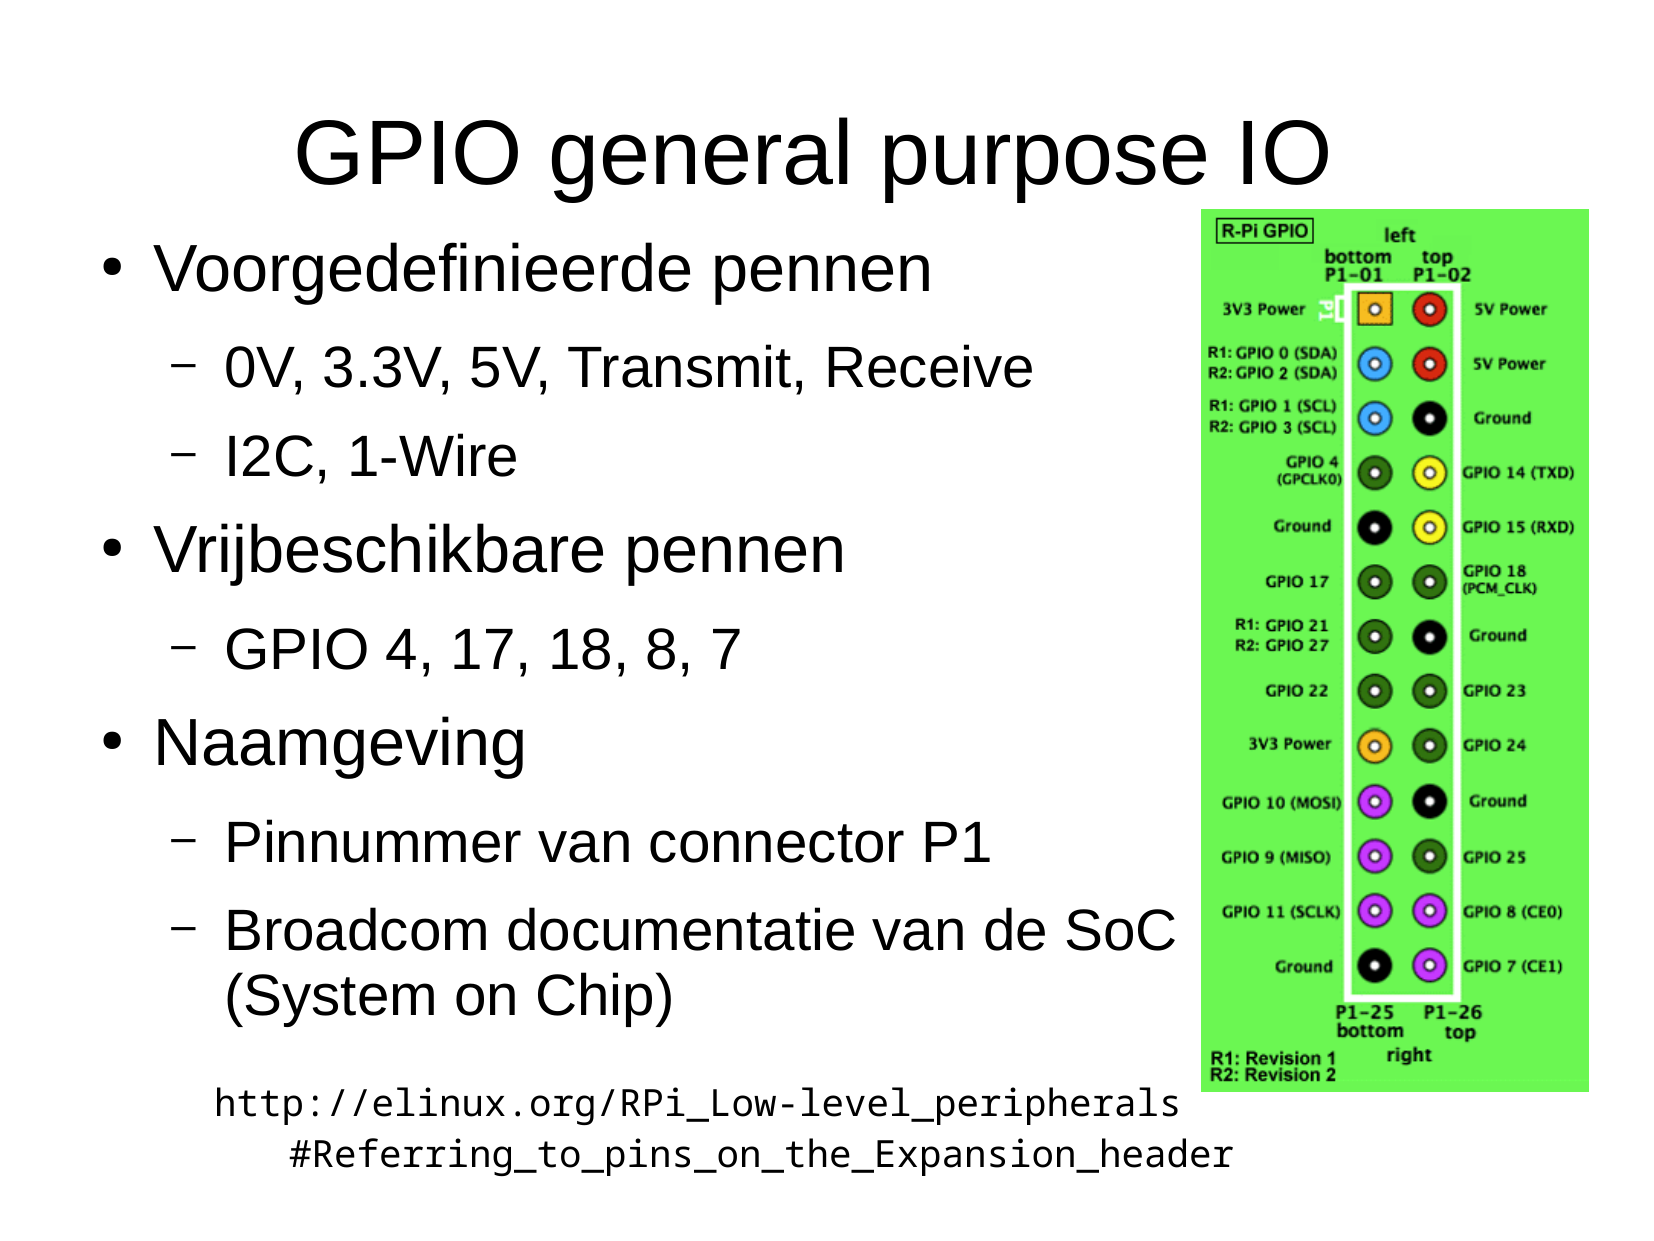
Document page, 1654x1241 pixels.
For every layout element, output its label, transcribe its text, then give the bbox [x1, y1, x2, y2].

text_box http://elinux.org/RPi_Low-level_peripherals #Referring_to_pins_on_the_Expansion_header [199, 1068, 1166, 1172]
picture [1201, 209, 1589, 1092]
title GPIO general purpose IO [82, 49, 1571, 230]
list Voorgedefinieerde pennen 0V, 3.3V, 5V, Transmit, Receive I2C, 1-Wire Vrijbeschikbare pennen GPIO 4, 17, 18, 8, 7 Naamgeving Pinnummer van connector P1 Broadcom documentatie van de SoC (System on Chip) [82, 230, 1202, 1162]
